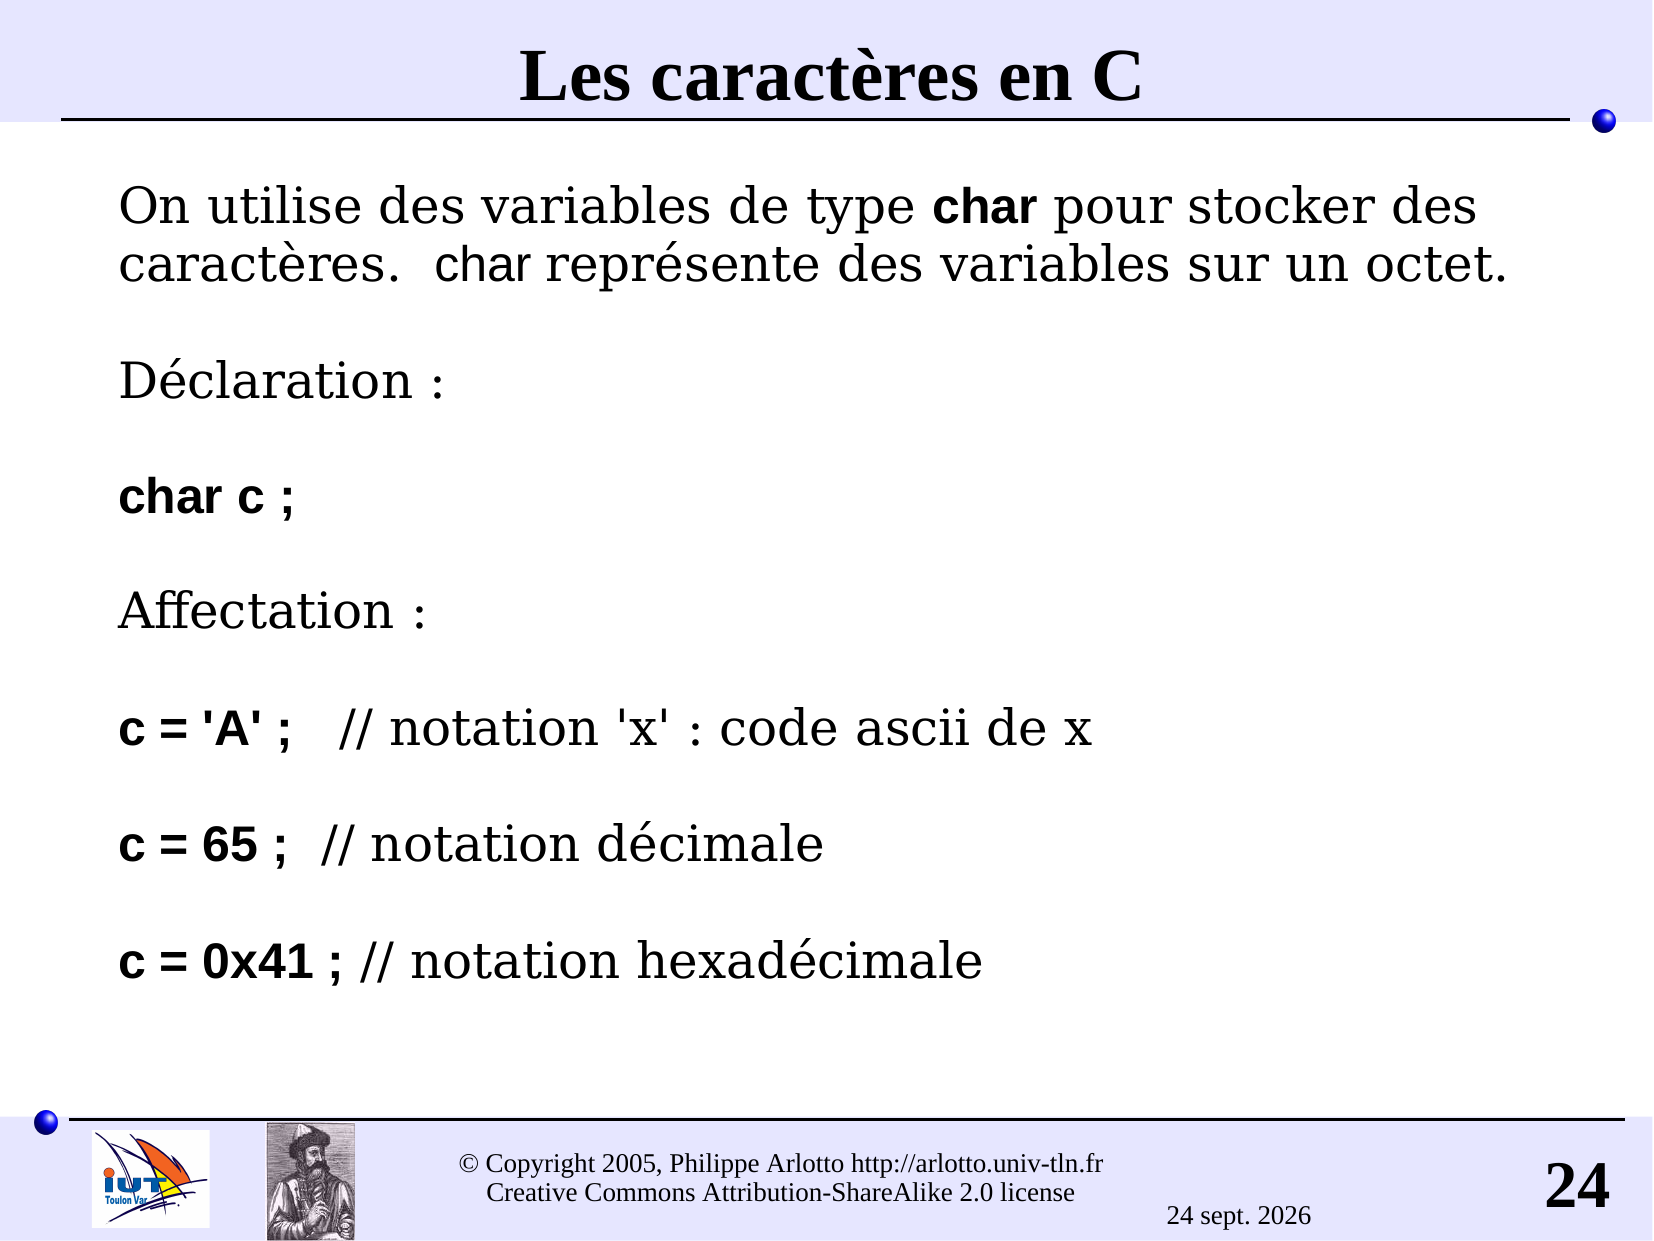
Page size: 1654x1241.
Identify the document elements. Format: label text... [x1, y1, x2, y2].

title Les caractères en C [88, 26, 1578, 125]
picture [265, 1122, 355, 1241]
text_box On utilise des variables de type char pour stocker des caractères. char représente des variables sur un octet. Déclaration : char c ; Affectation : c = 'A' ; // notation 'x' : code ascii de x c = 65 ; // notation décimale c = 0x41 ; // notation hexadécimale [118, 177, 1510, 995]
